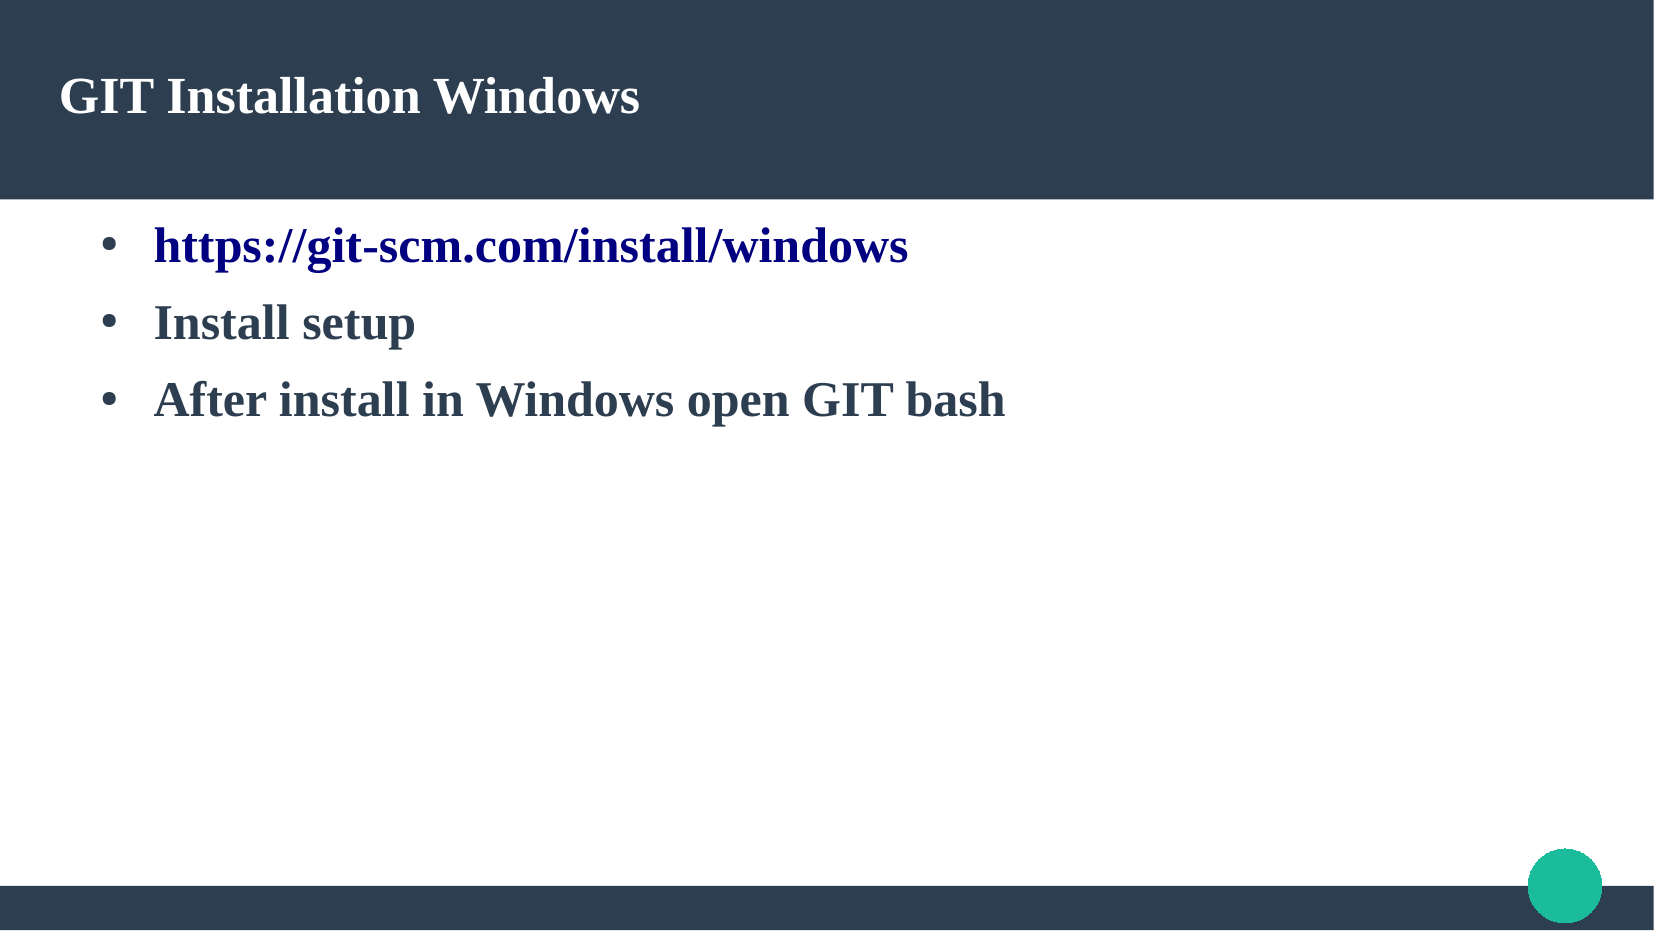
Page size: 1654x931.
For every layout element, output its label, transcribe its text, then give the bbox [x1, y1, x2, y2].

title GIT Installation Windows [59, 37, 1595, 155]
list https://git-scm.com/install/windows Install setup After install in Windows open GIT bash [82, 217, 1571, 758]
